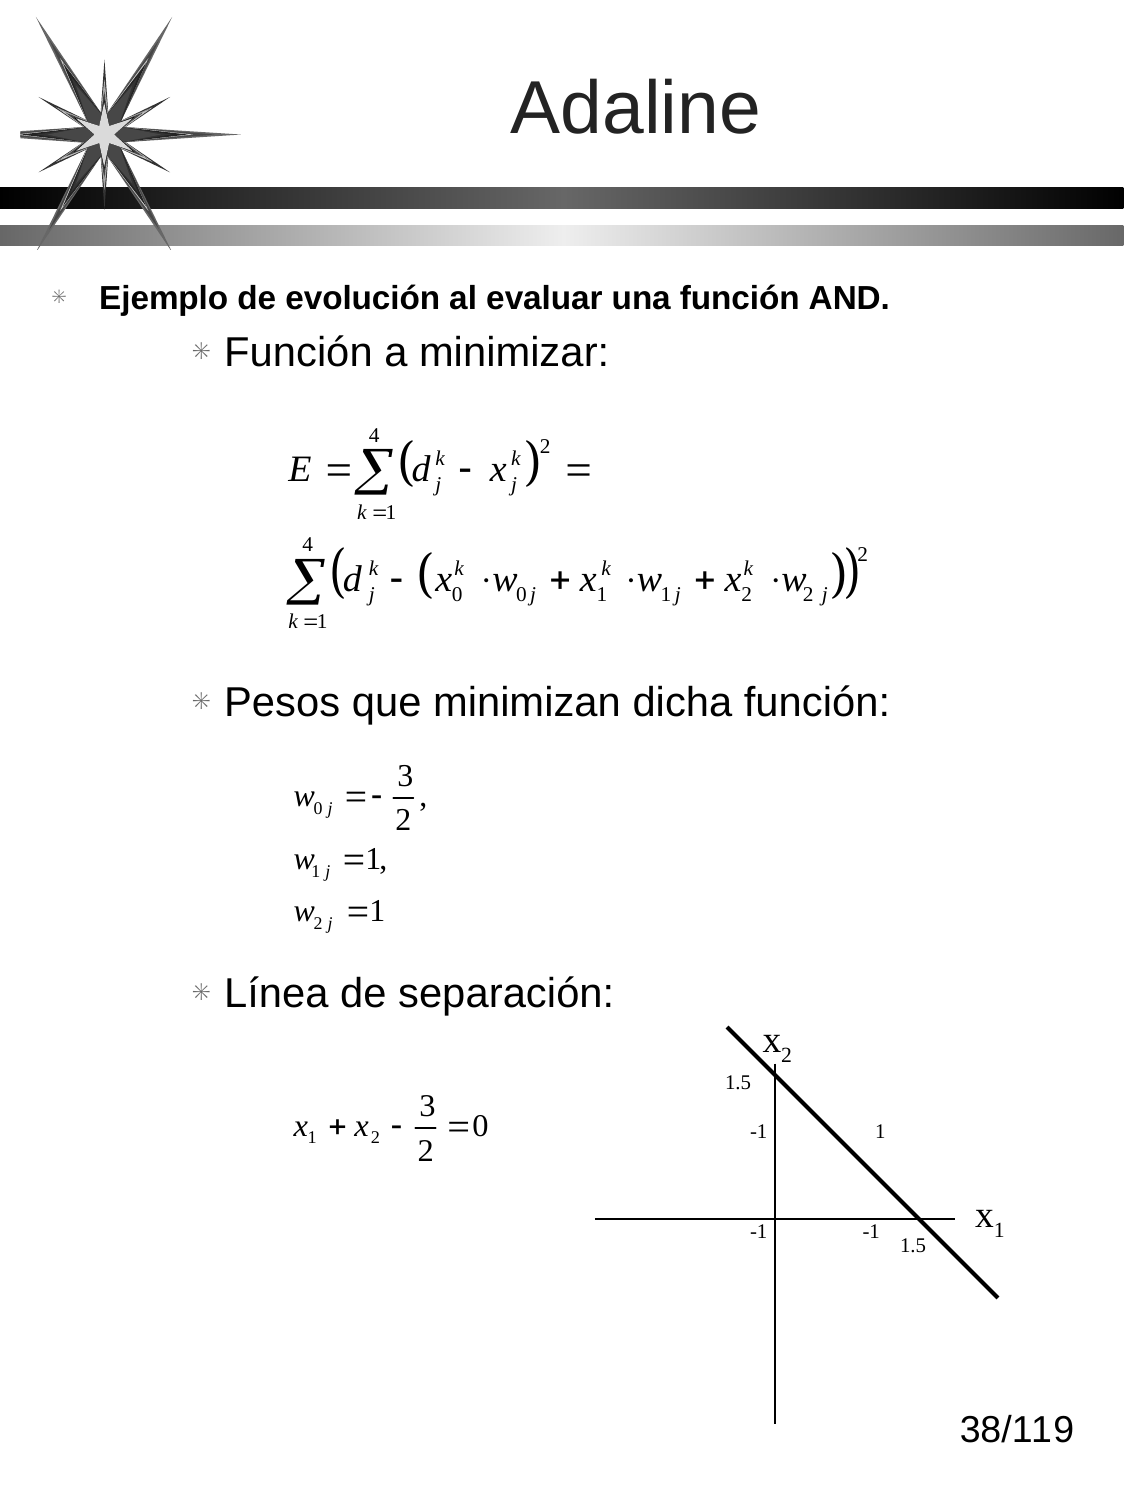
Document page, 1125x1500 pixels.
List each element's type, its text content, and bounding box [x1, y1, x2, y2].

chart [287, 1086, 623, 1168]
text_box 1 [860, 1111, 901, 1152]
text_box 1.5 [710, 1062, 766, 1103]
text_box -1 [847, 1211, 895, 1252]
text_box x1 [960, 1183, 1022, 1244]
text_box x2 [747, 1008, 809, 1069]
chart [287, 756, 526, 992]
text_box x2 [747, 1051, 758, 1062]
title Adaline [174, 50, 1097, 163]
text_box -1 [735, 1211, 783, 1252]
text_box -1 [735, 1111, 783, 1152]
list Ejemplo de evolución al evaluar una función AND. Función a minimizar: Pesos que minimizan dicha función: Línea de separación: [37, 275, 1075, 1450]
text_box 1.5 [885, 1225, 941, 1265]
chart [281, 418, 1125, 732]
